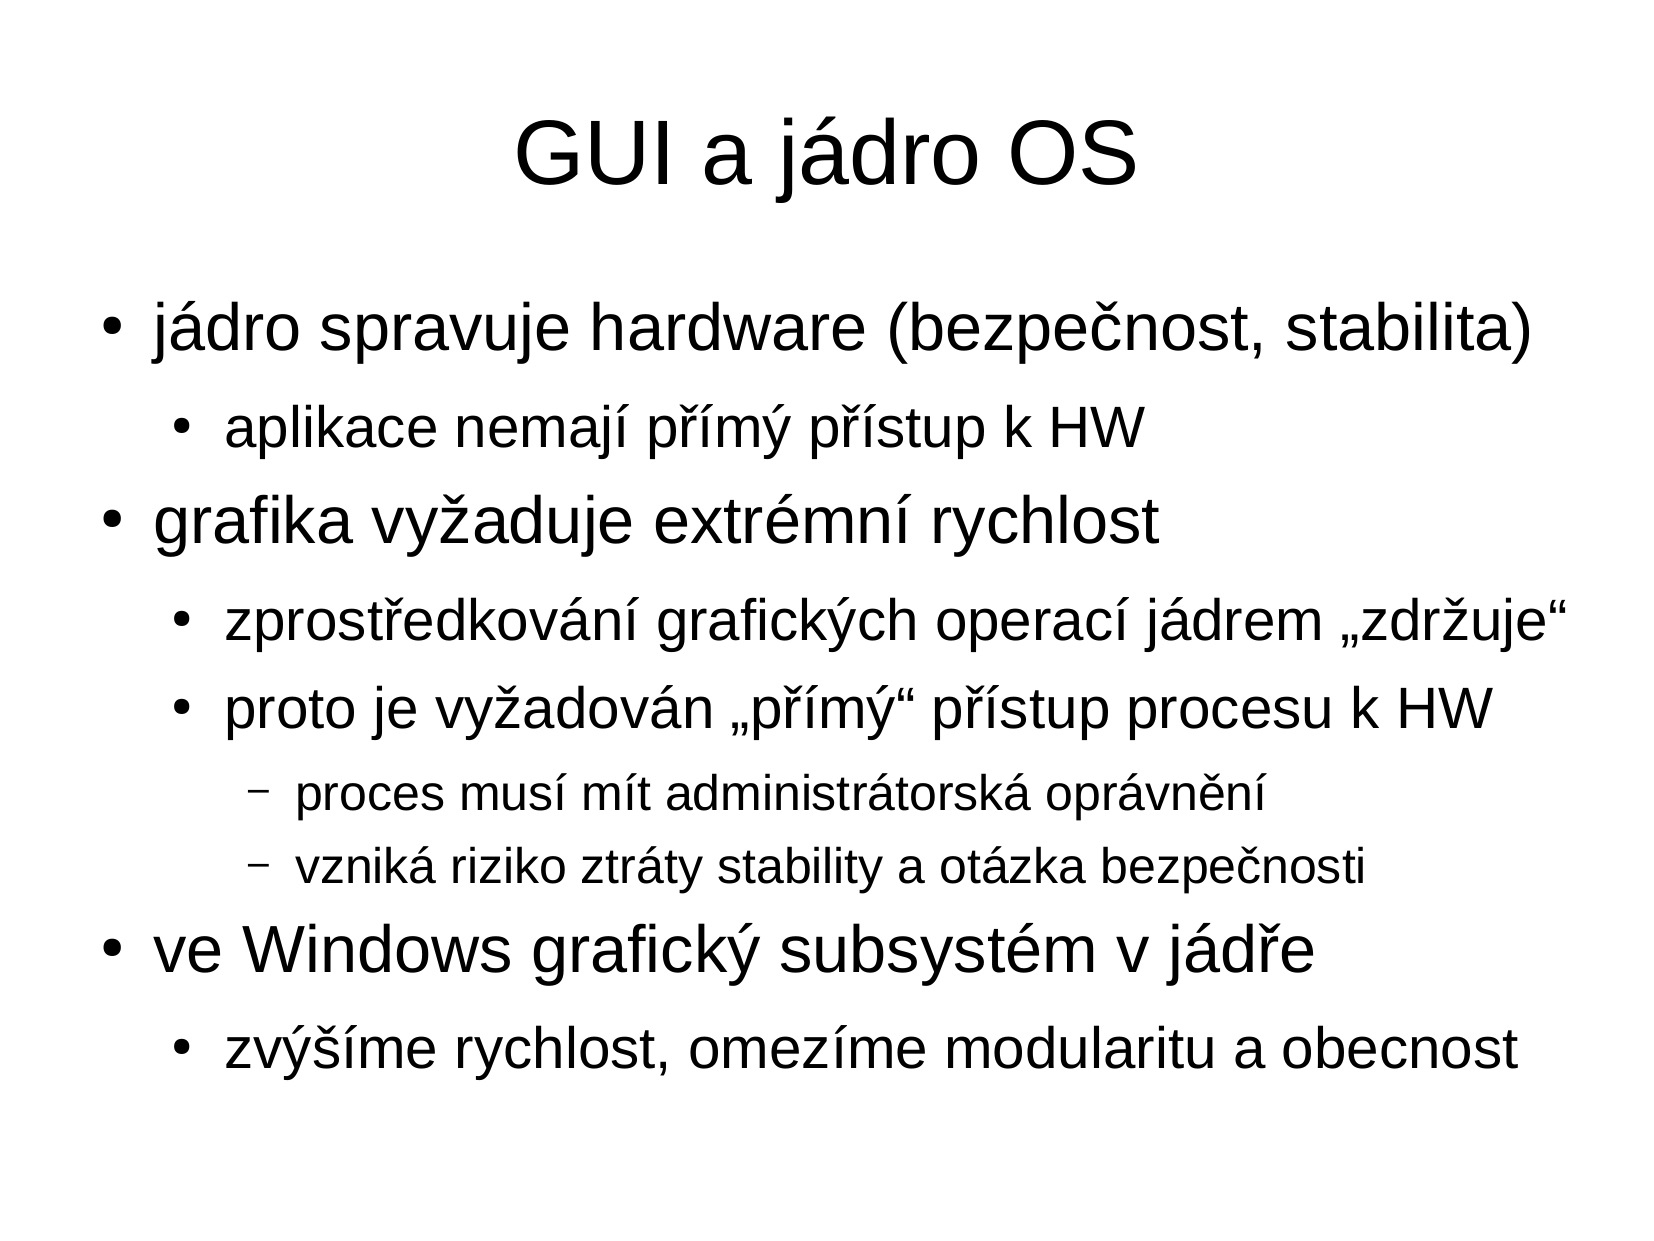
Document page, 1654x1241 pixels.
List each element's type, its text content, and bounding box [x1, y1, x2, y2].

list jádro spravuje hardware (bezpečnost, stabilita) aplikace nemají přímý přístup k HW grafika vyžaduje extrémní rychlost zprostředkování grafických operací jádrem „zdržuje“ proto je vyžadován „přímý“ přístup procesu k HW proces musí mít administrátorská oprávnění vzniká riziko ztráty stability a otázka bezpečnosti ve Windows grafický subsystém v jádře zvýšíme rychlost, omezíme modularitu a obecnost [82, 290, 1571, 1094]
title GUI a jádro OS [82, 56, 1571, 250]
